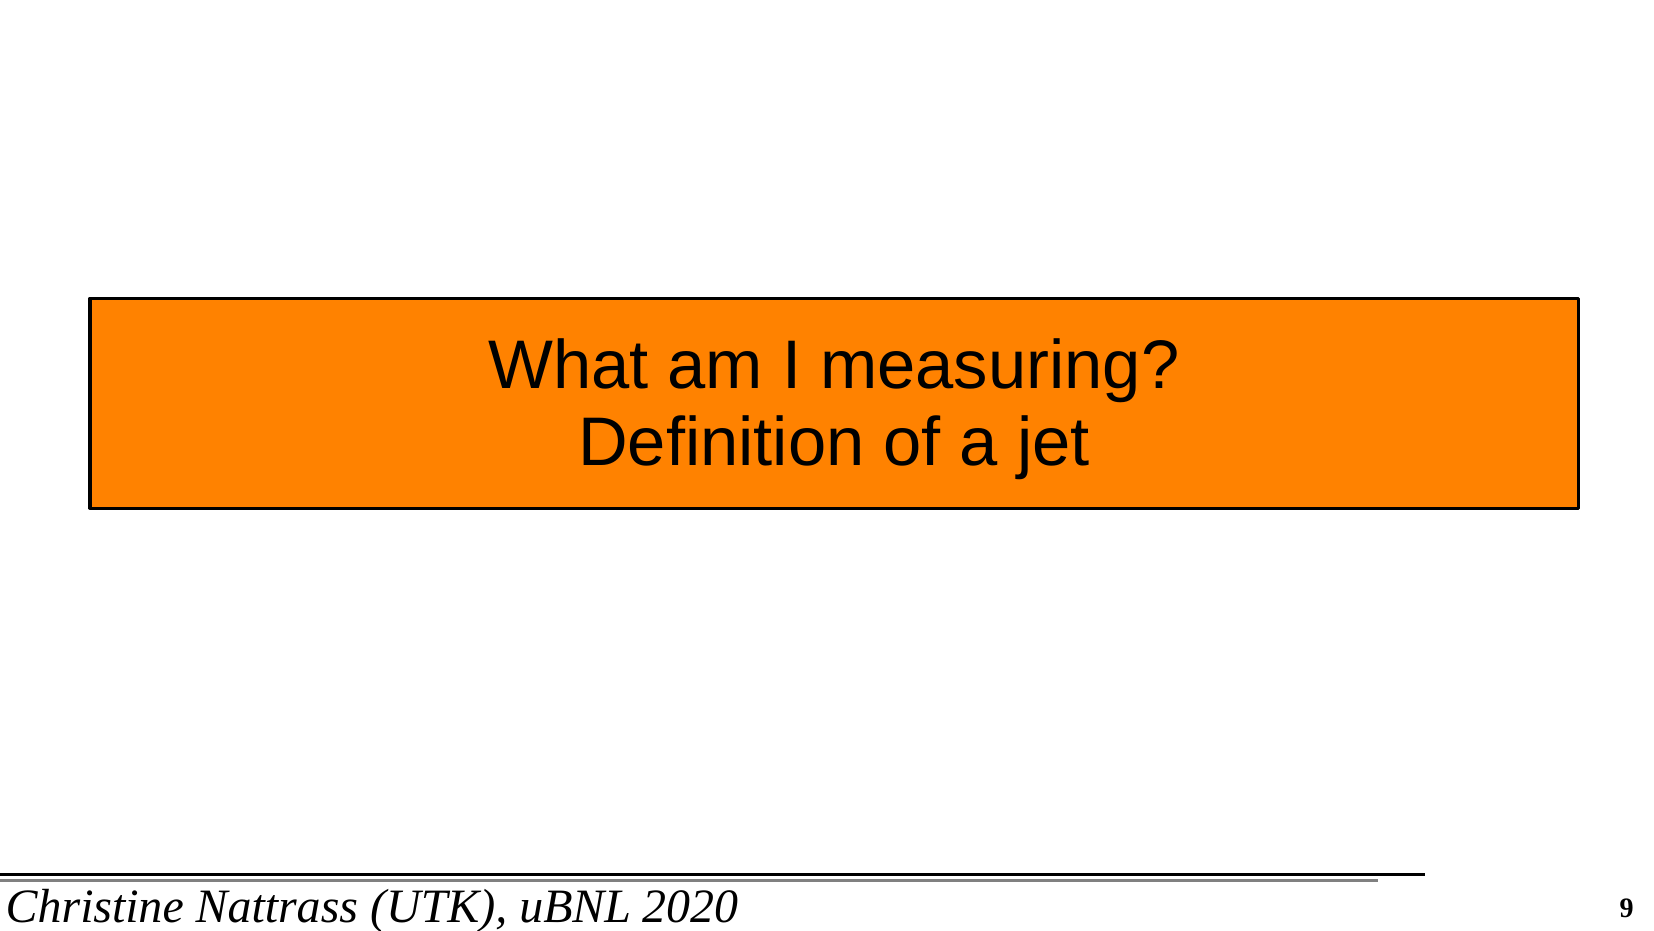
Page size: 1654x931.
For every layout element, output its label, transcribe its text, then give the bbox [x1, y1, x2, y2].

title What am I measuring? Definition of a jet [90, 298, 1579, 509]
